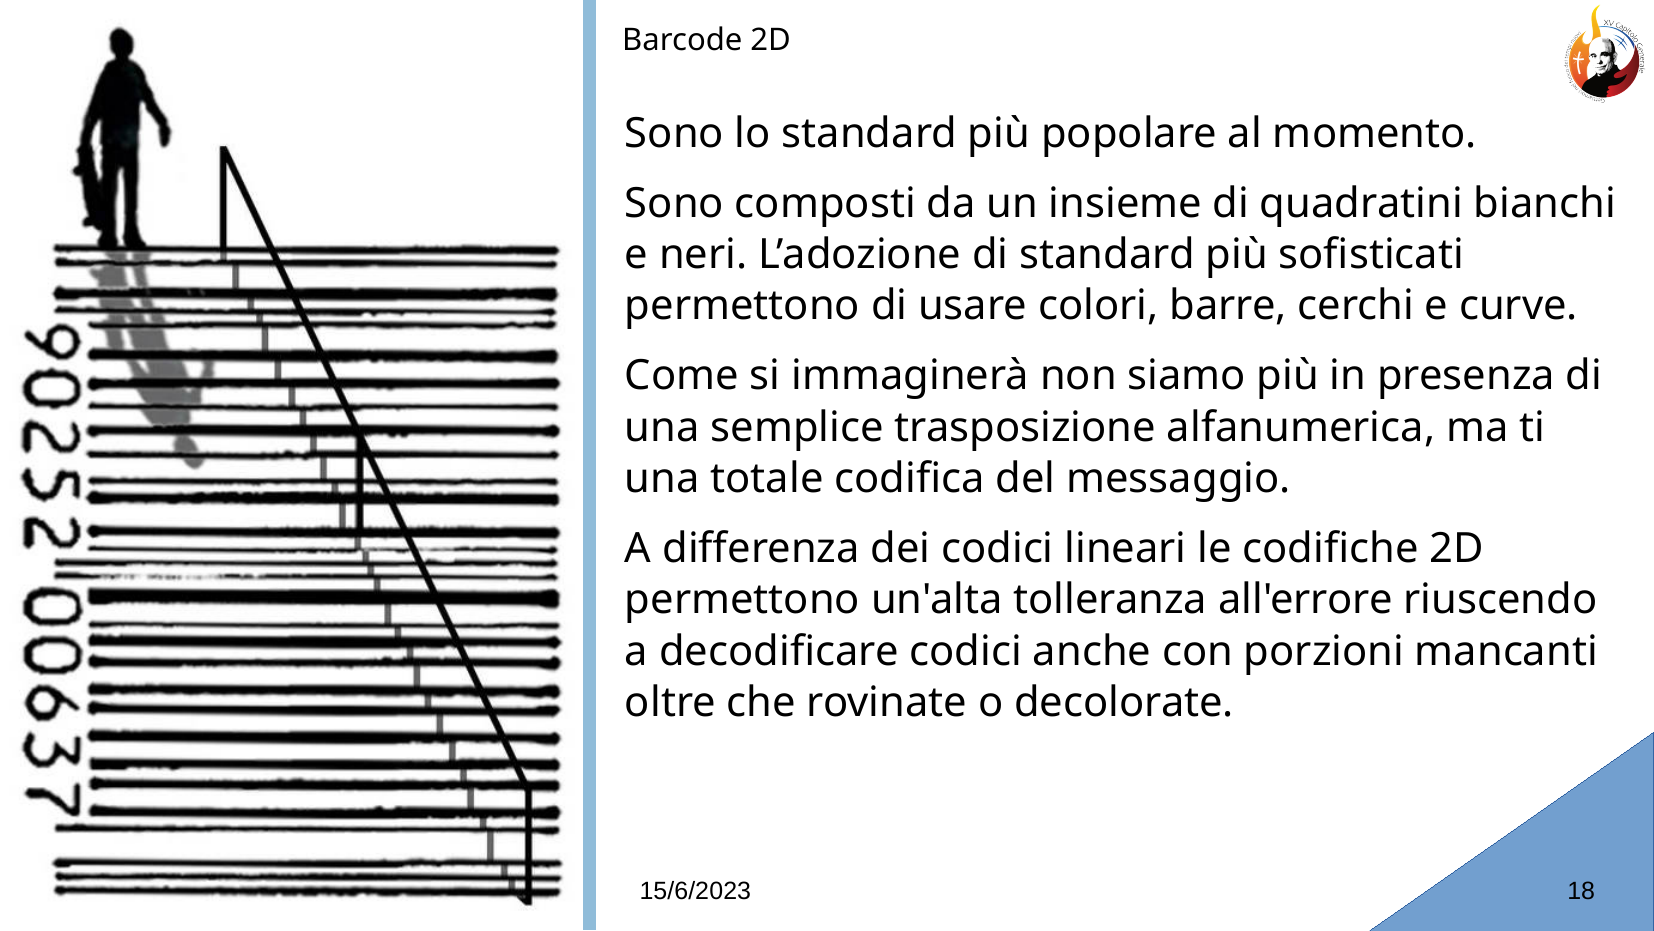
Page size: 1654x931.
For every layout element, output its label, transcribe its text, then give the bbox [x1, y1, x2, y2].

text_box Barcode 2D [607, 9, 1340, 63]
picture [0, 0, 583, 931]
picture [1563, 4, 1646, 103]
list Sono lo standard più popolare al momento. Sono composti da un insieme di quadratini bianchi e neri. L’adozione di standard più sofisticati permettono di usare colori, barre, cerchi e curve. Come si immaginerà non siamo più in presenza di una semplice trasposizione alfanumerica, ma ti una totale codifica del messaggio. A differenza dei codici lineari le codifiche 2D permettono un'alta tolleranza all'errore riuscendo a decodificare codici anche con porzioni mancanti oltre che rovinate o decolorate. [624, 106, 1621, 771]
